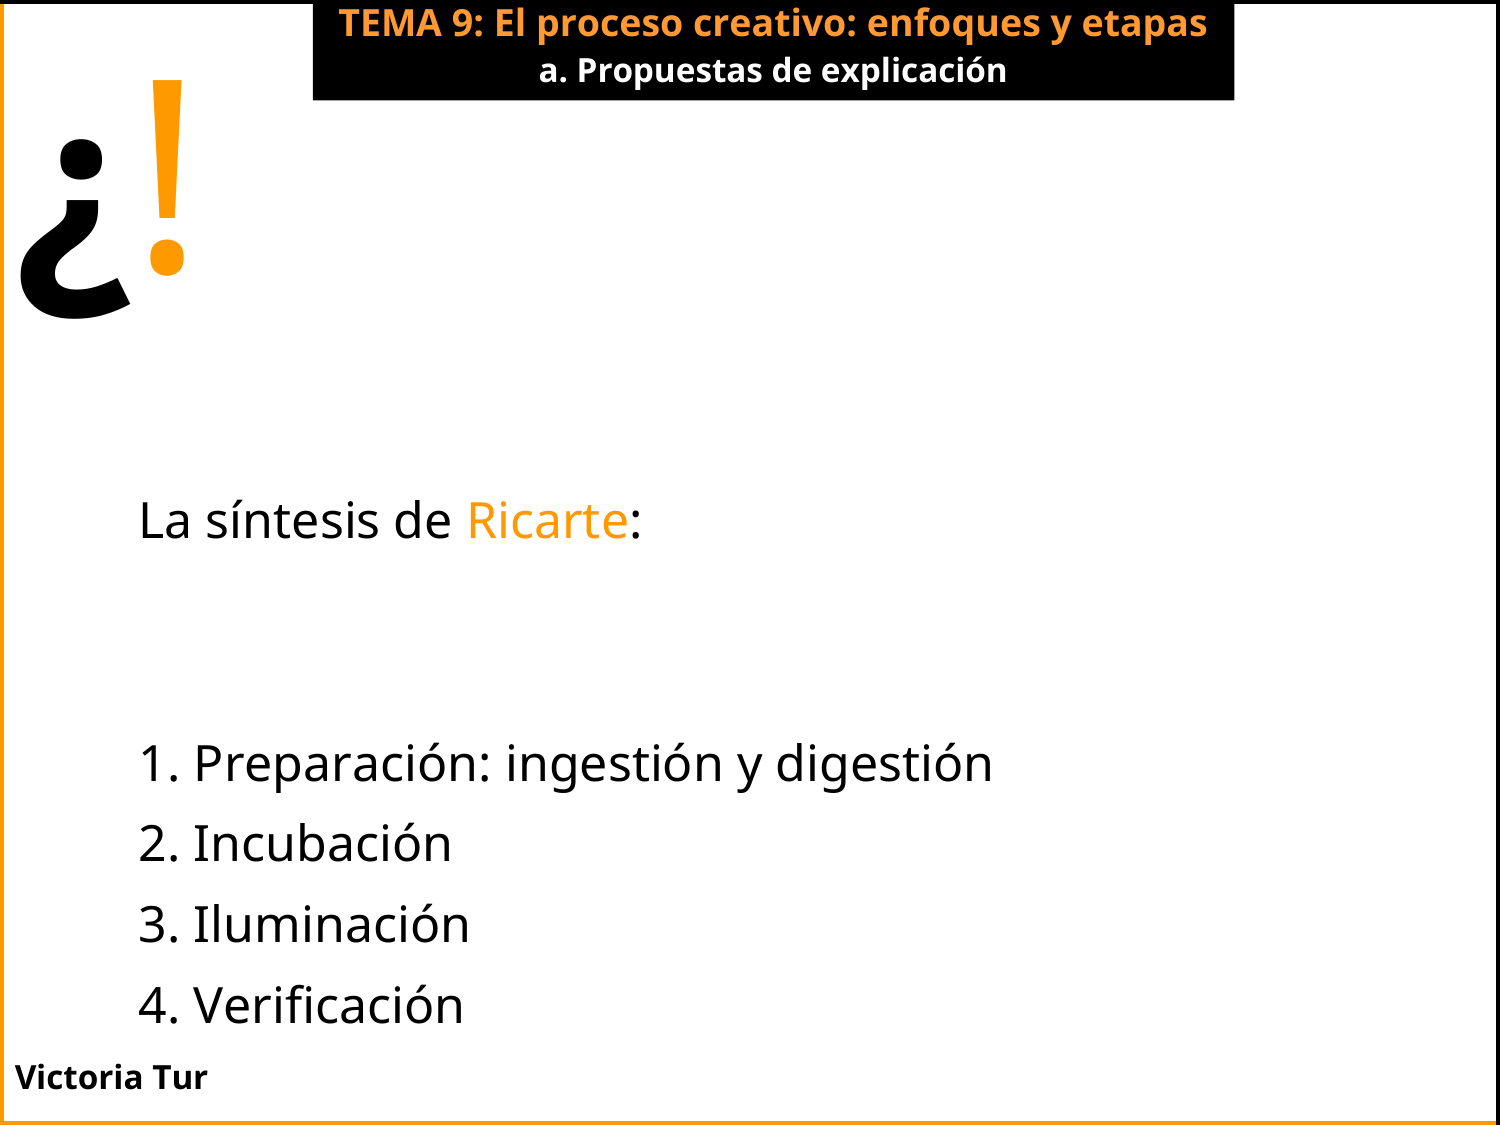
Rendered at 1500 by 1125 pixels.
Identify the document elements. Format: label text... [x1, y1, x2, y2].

list La síntesis de Ricarte: 1. Preparación: ingestión y digestión 2. Incubación 3. Iluminación 4. Verificación [123, 397, 1427, 1094]
